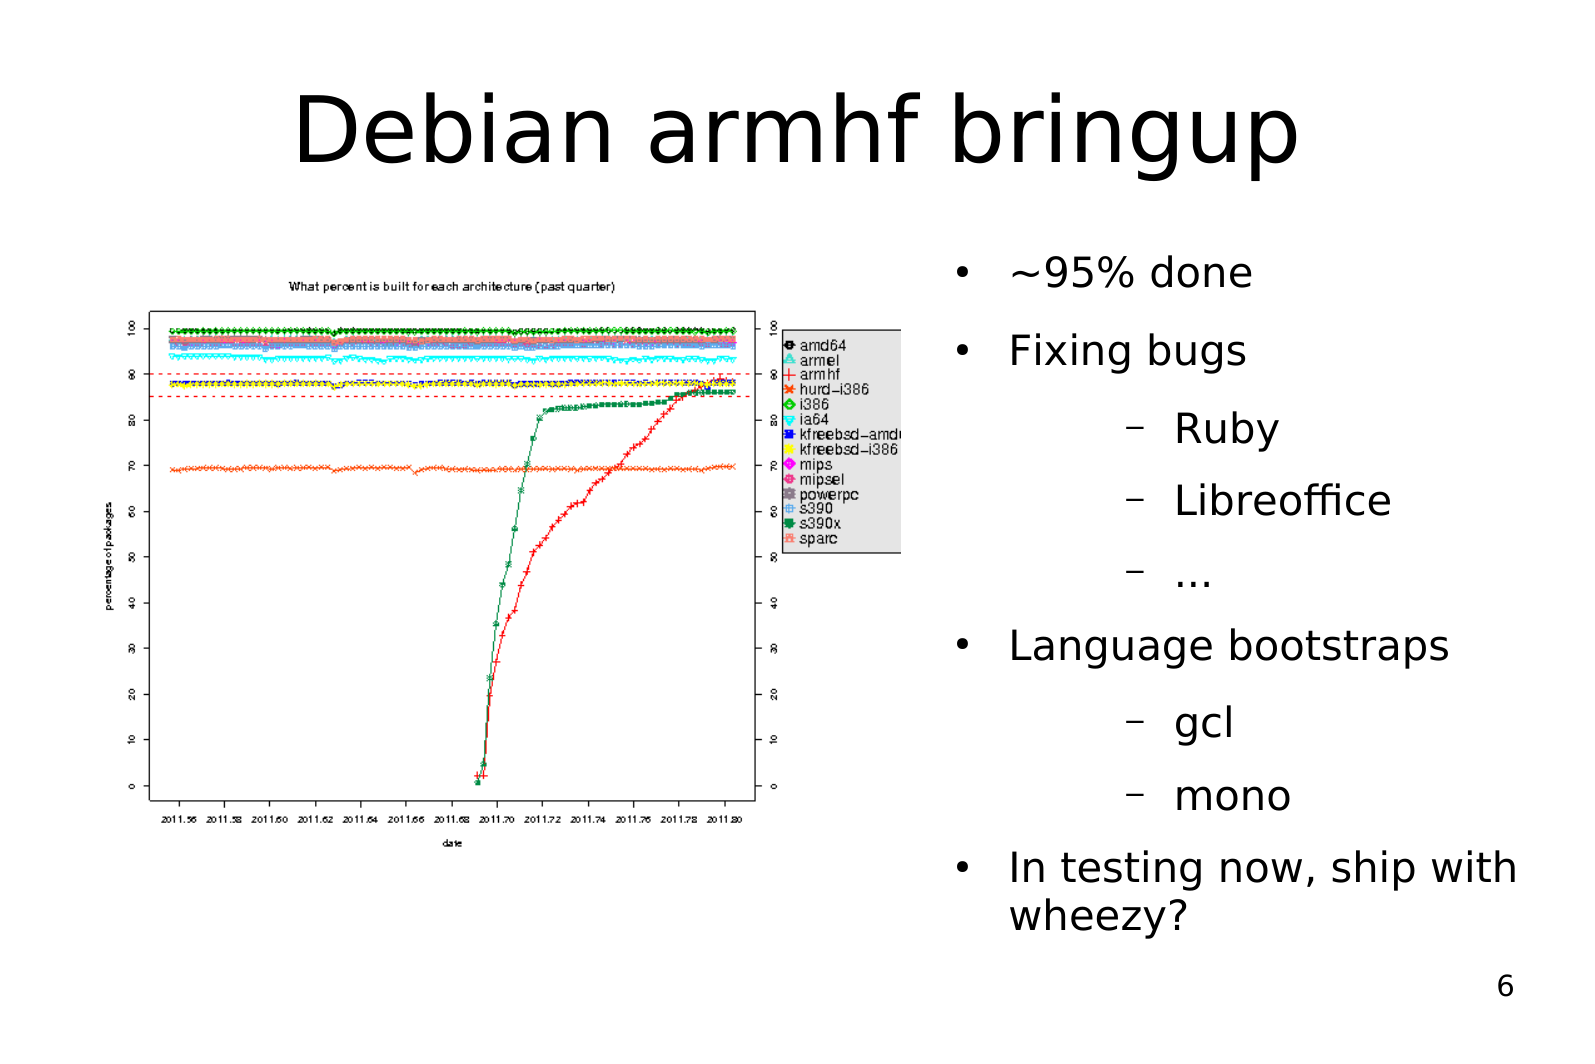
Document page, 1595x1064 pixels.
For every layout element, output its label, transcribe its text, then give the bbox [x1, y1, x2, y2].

picture [100, 262, 901, 863]
title Debian armhf bringup [79, 42, 1515, 221]
list ~95% done Fixing bugs Ruby Libreoffice ... Language bootstraps gcl mono In testing now, ship with wheezy? [937, 248, 1576, 951]
